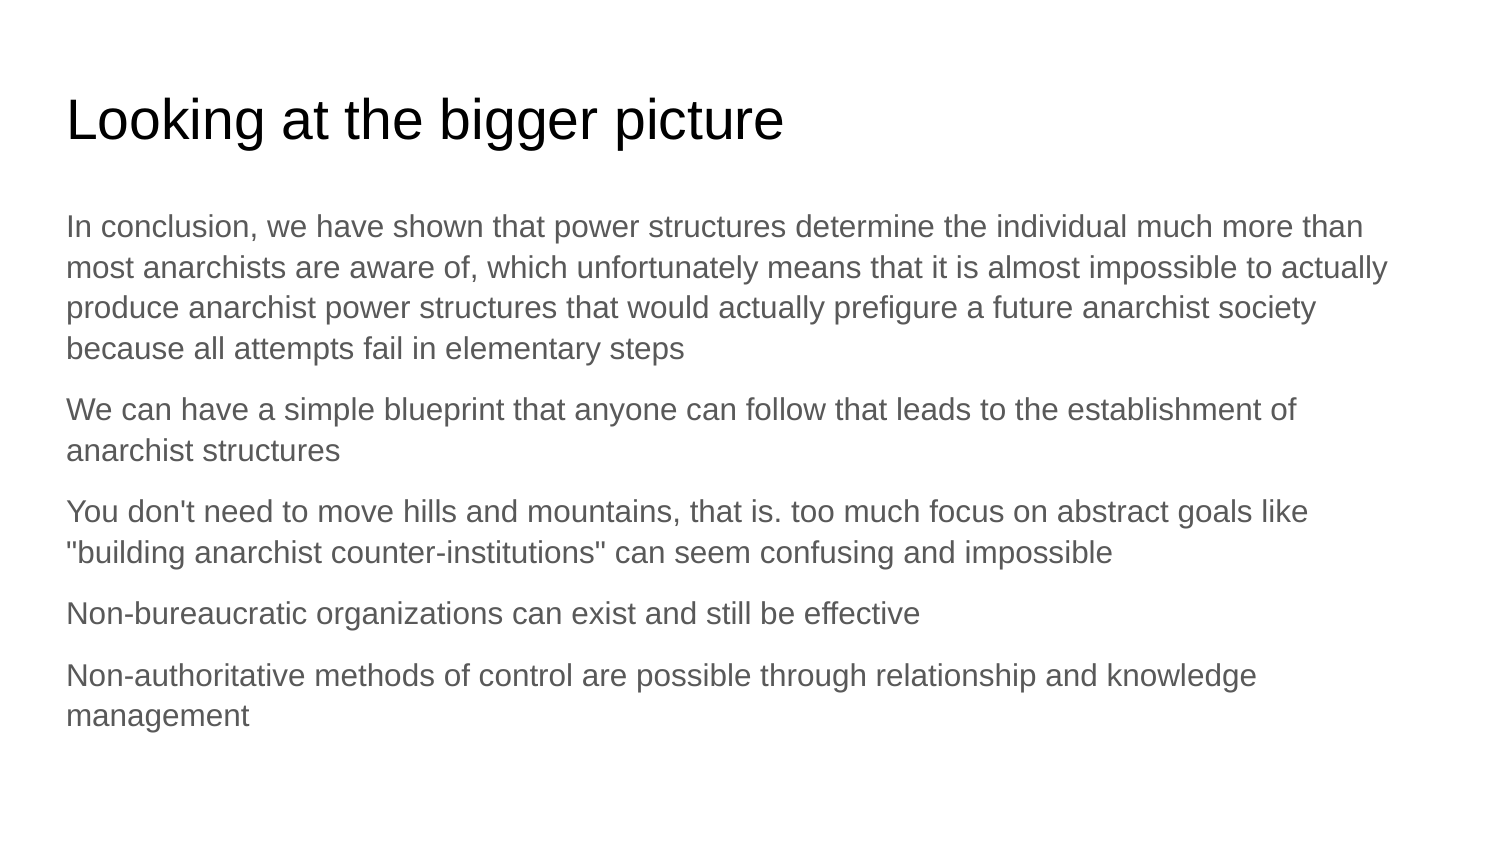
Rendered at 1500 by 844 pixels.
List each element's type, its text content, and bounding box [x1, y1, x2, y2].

list In conclusion, we have shown that power structures determine the individual much more than most anarchists are aware of, which unfortunately means that it is almost impossible to actually produce anarchist power structures that would actually prefigure a future anarchist society because all attempts fail in elementary steps We can have a simple blueprint that anyone can follow that leads to the establishment of anarchist structures You don't need to move hills and mountains, that is. too much focus on abstract goals like "building anarchist counter-institutions" can seem confusing and impossible Non-bureaucratic organizations can exist and still be effective Non-authoritative methods of control are possible through relationship and knowledge management [51, 189, 1449, 750]
title Looking at the bigger picture [51, 72, 1449, 167]
